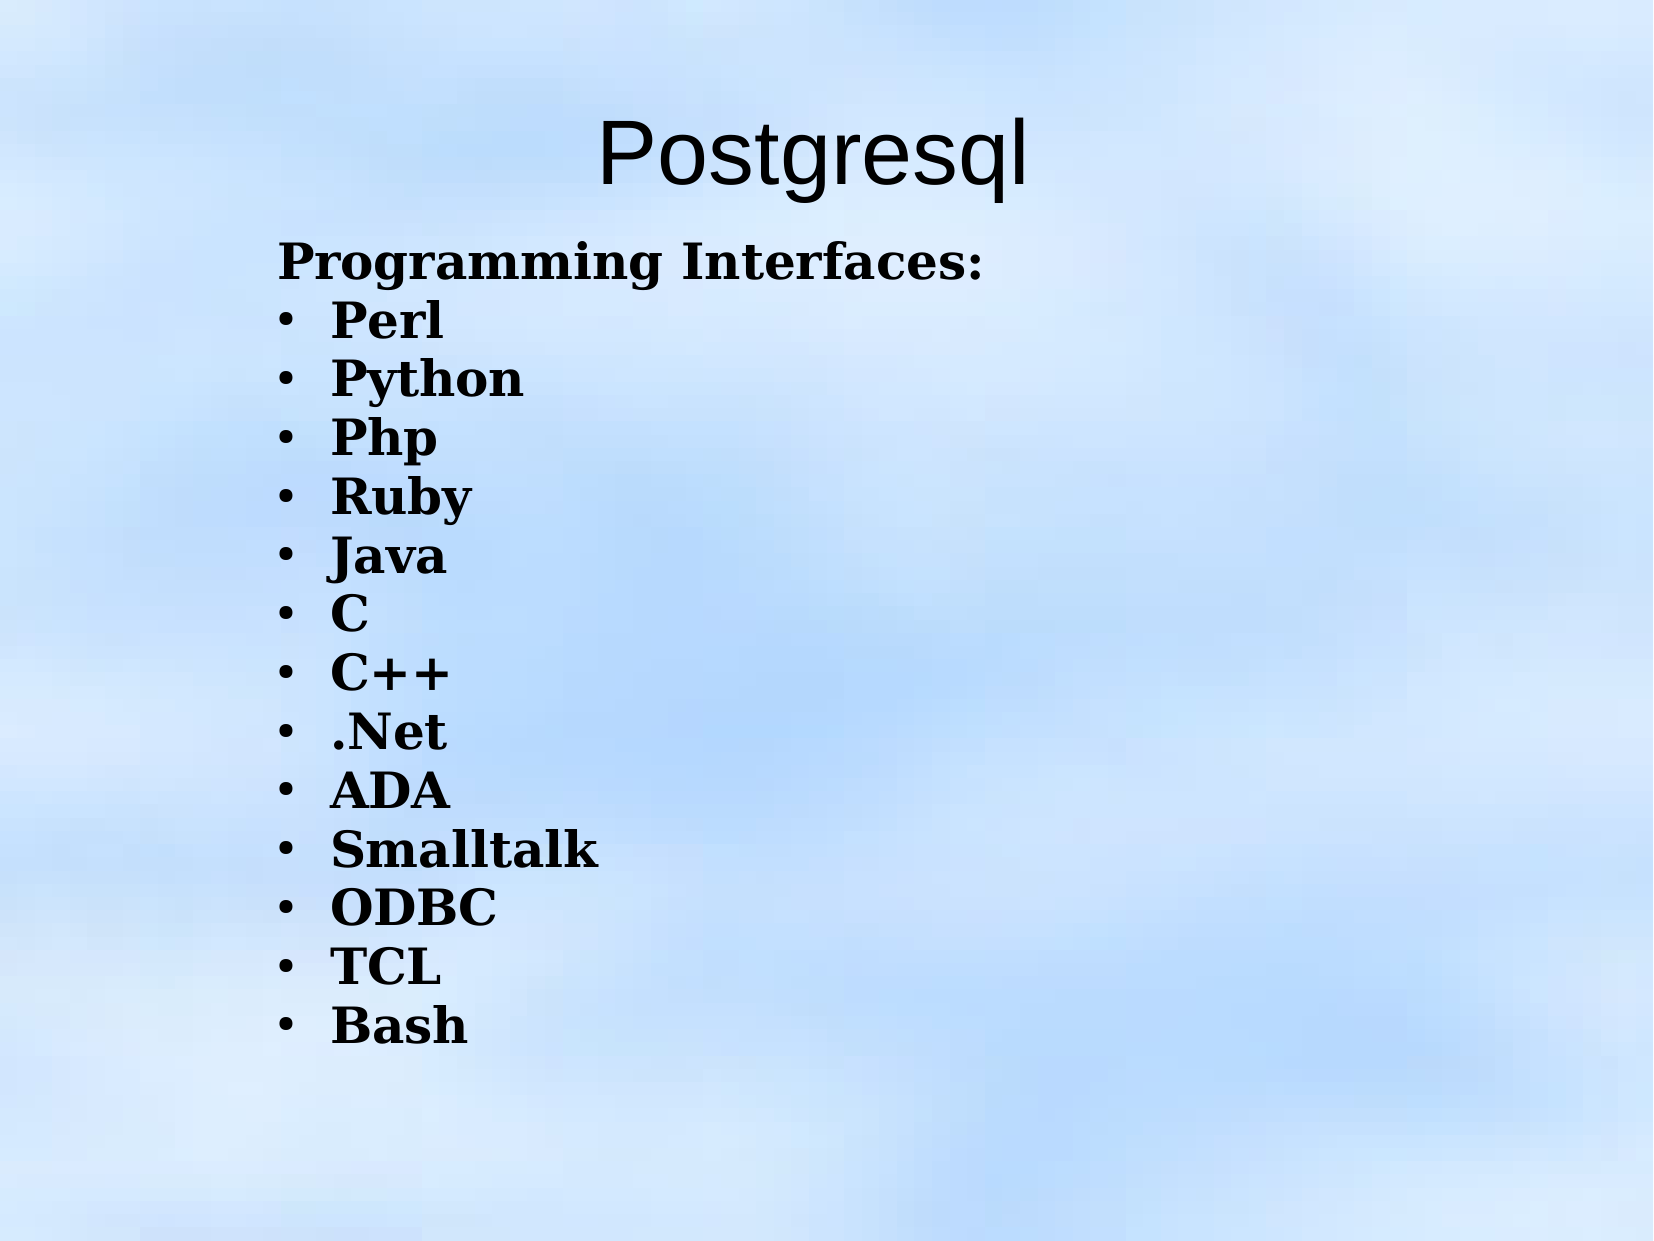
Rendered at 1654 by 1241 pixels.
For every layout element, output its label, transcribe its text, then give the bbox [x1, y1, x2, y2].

picture [0, 0, 1654, 1241]
title Postgresql [82, 49, 1571, 257]
text_box Programming Interfaces: Perl Python Php Ruby Java C C++ .Net ADA Smalltalk ODBC TCL Bash [262, 225, 1462, 1063]
